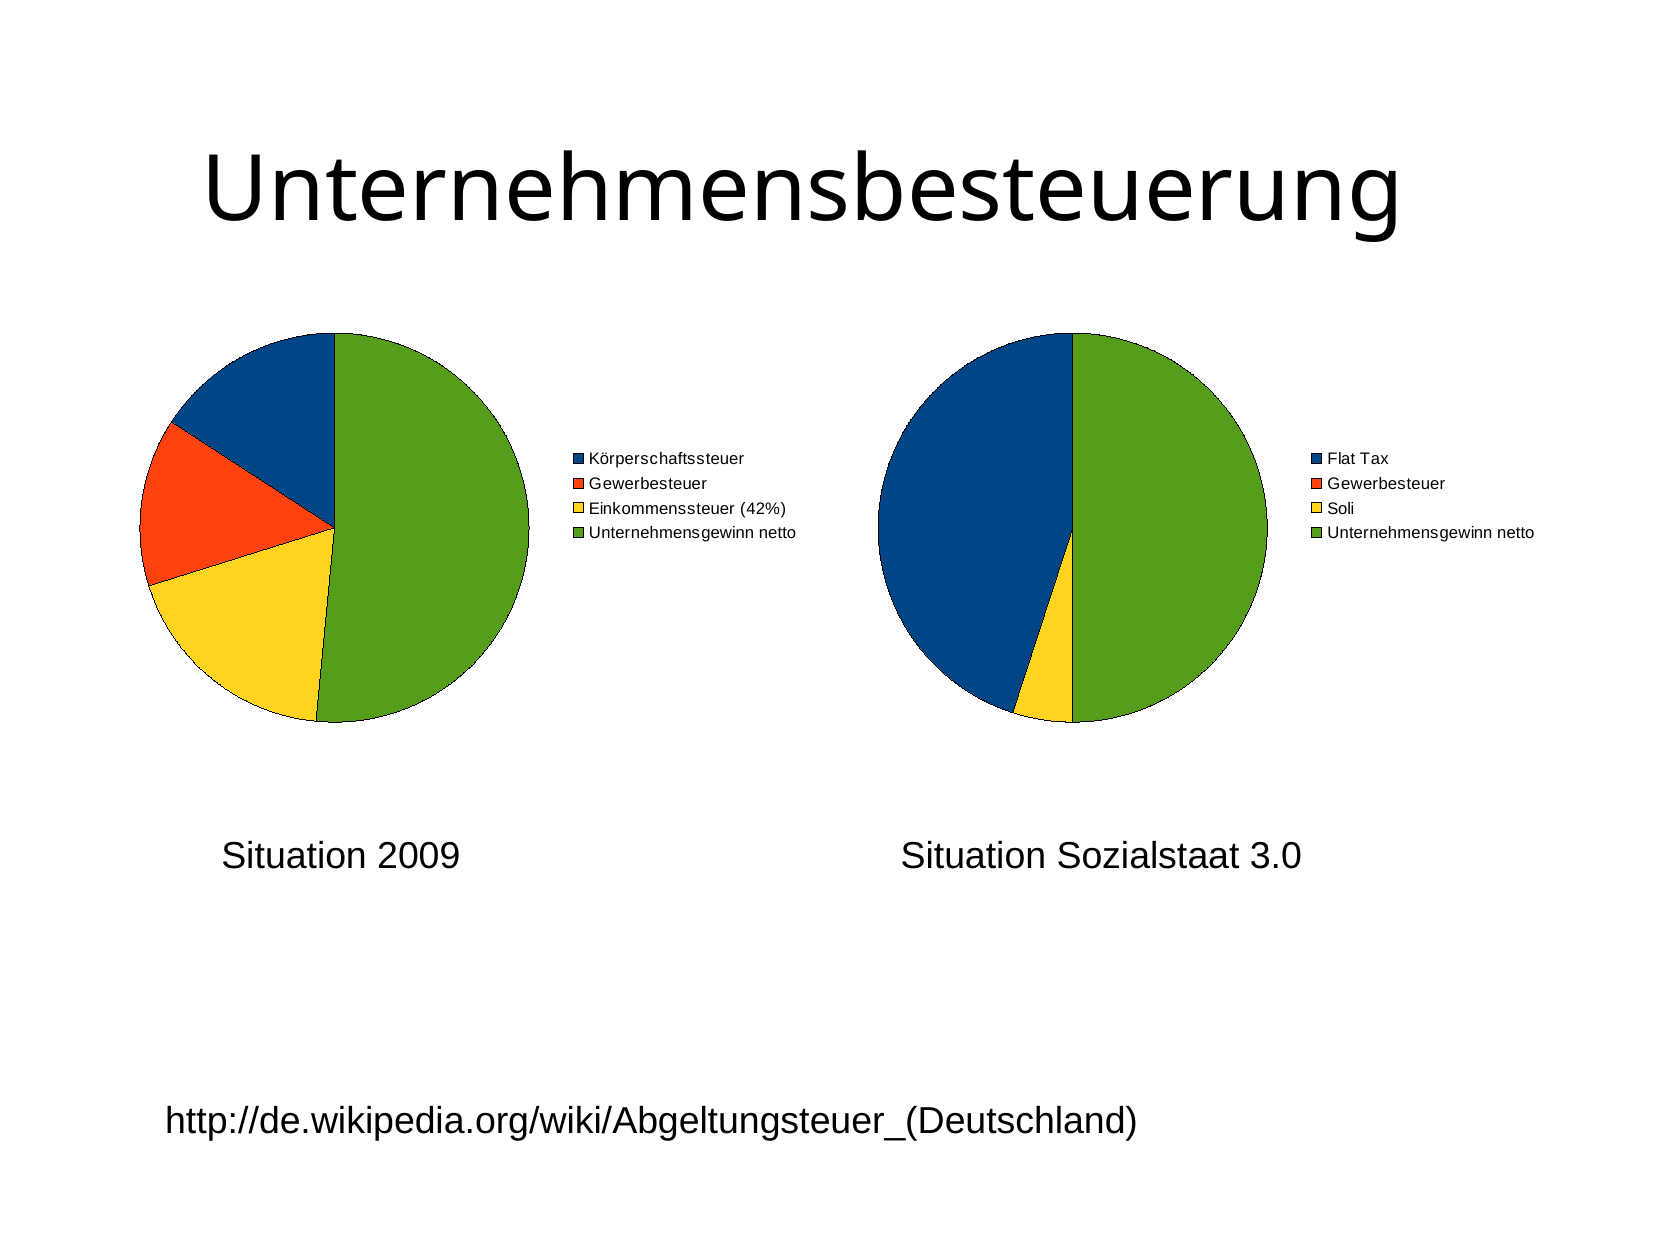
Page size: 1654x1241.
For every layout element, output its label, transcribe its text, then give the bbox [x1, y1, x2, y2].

text_box Situation Sozialstaat 3.0 [885, 826, 1318, 884]
chart [59, 324, 1542, 739]
text_box http://de.wikipedia.org/wiki/Abgeltungsteuer_(Deutschland) [150, 1092, 1152, 1150]
text_box Situation 2009 [206, 826, 476, 884]
title Unternehmensbesteuerung [59, 88, 1548, 281]
